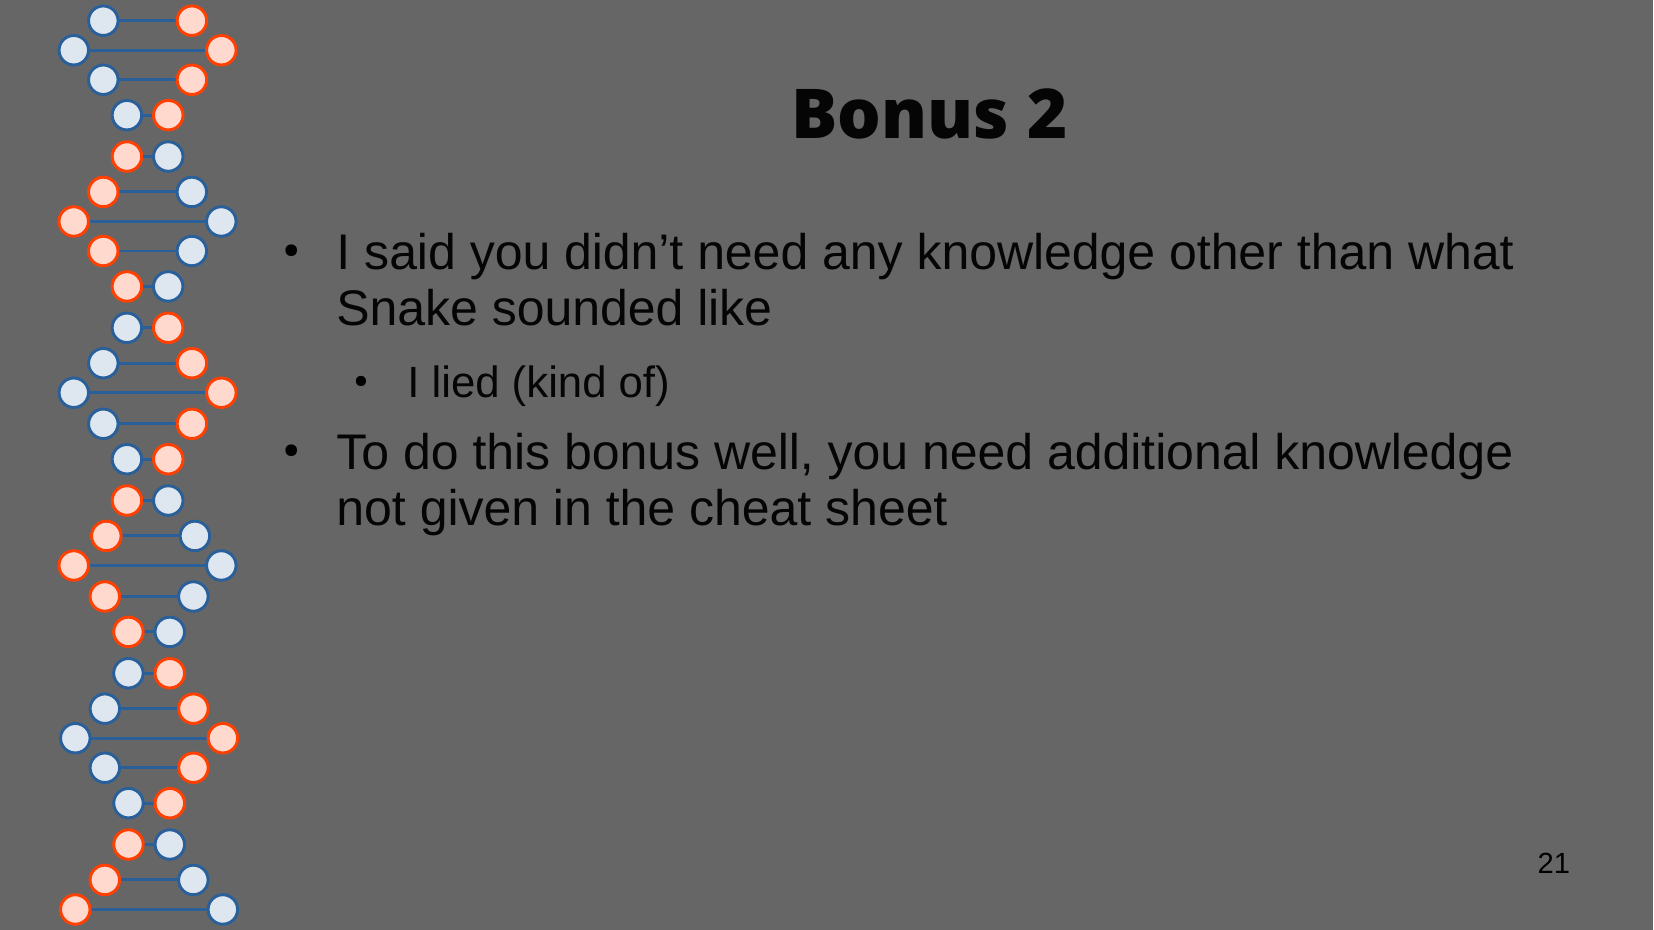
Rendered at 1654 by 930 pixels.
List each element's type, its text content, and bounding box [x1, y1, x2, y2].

list I said you didn’t need any knowledge other than what Snake sounded like I lied (kind of) To do this bonus well, you need additional knowledge not given in the cheat sheet [265, 224, 1594, 764]
title Bonus 2 [265, 35, 1594, 189]
